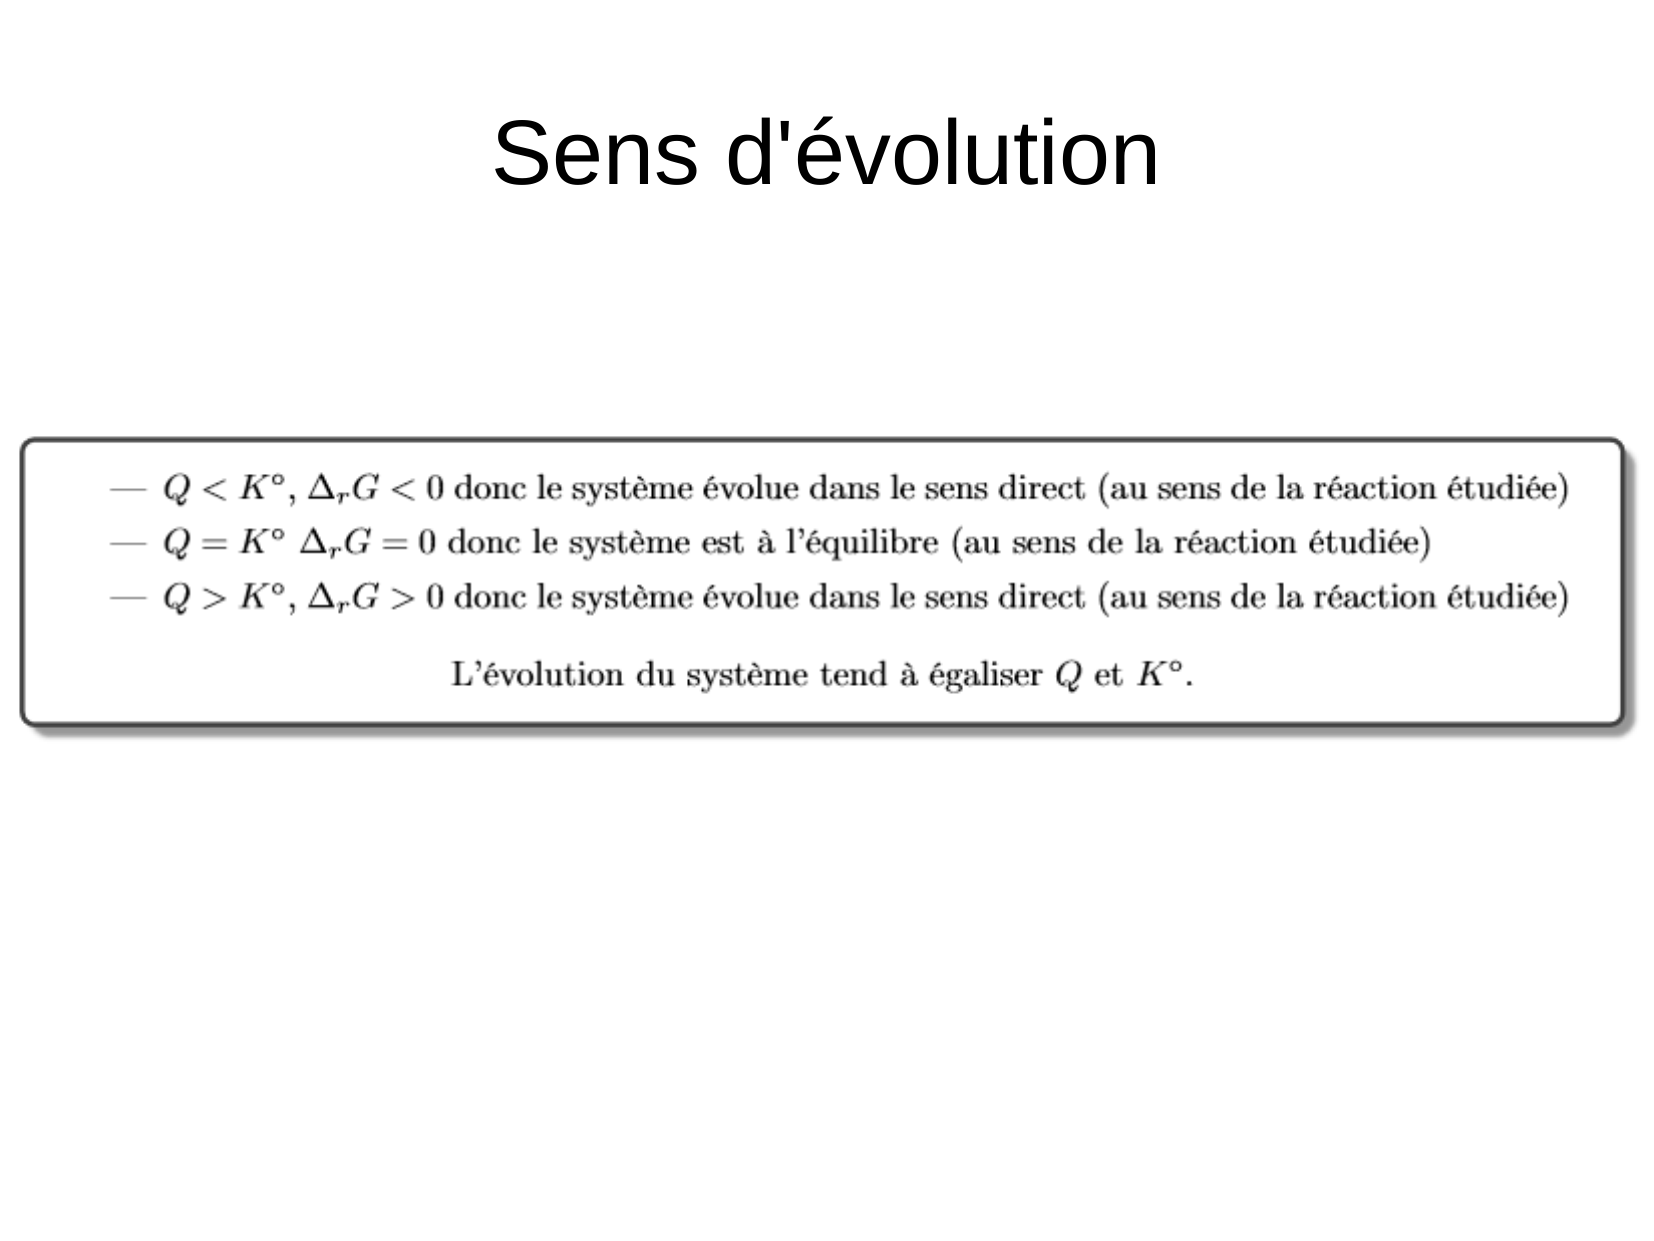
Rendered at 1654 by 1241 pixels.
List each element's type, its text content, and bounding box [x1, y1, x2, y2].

picture [8, 425, 1647, 746]
title Sens d'évolution [82, 49, 1571, 257]
